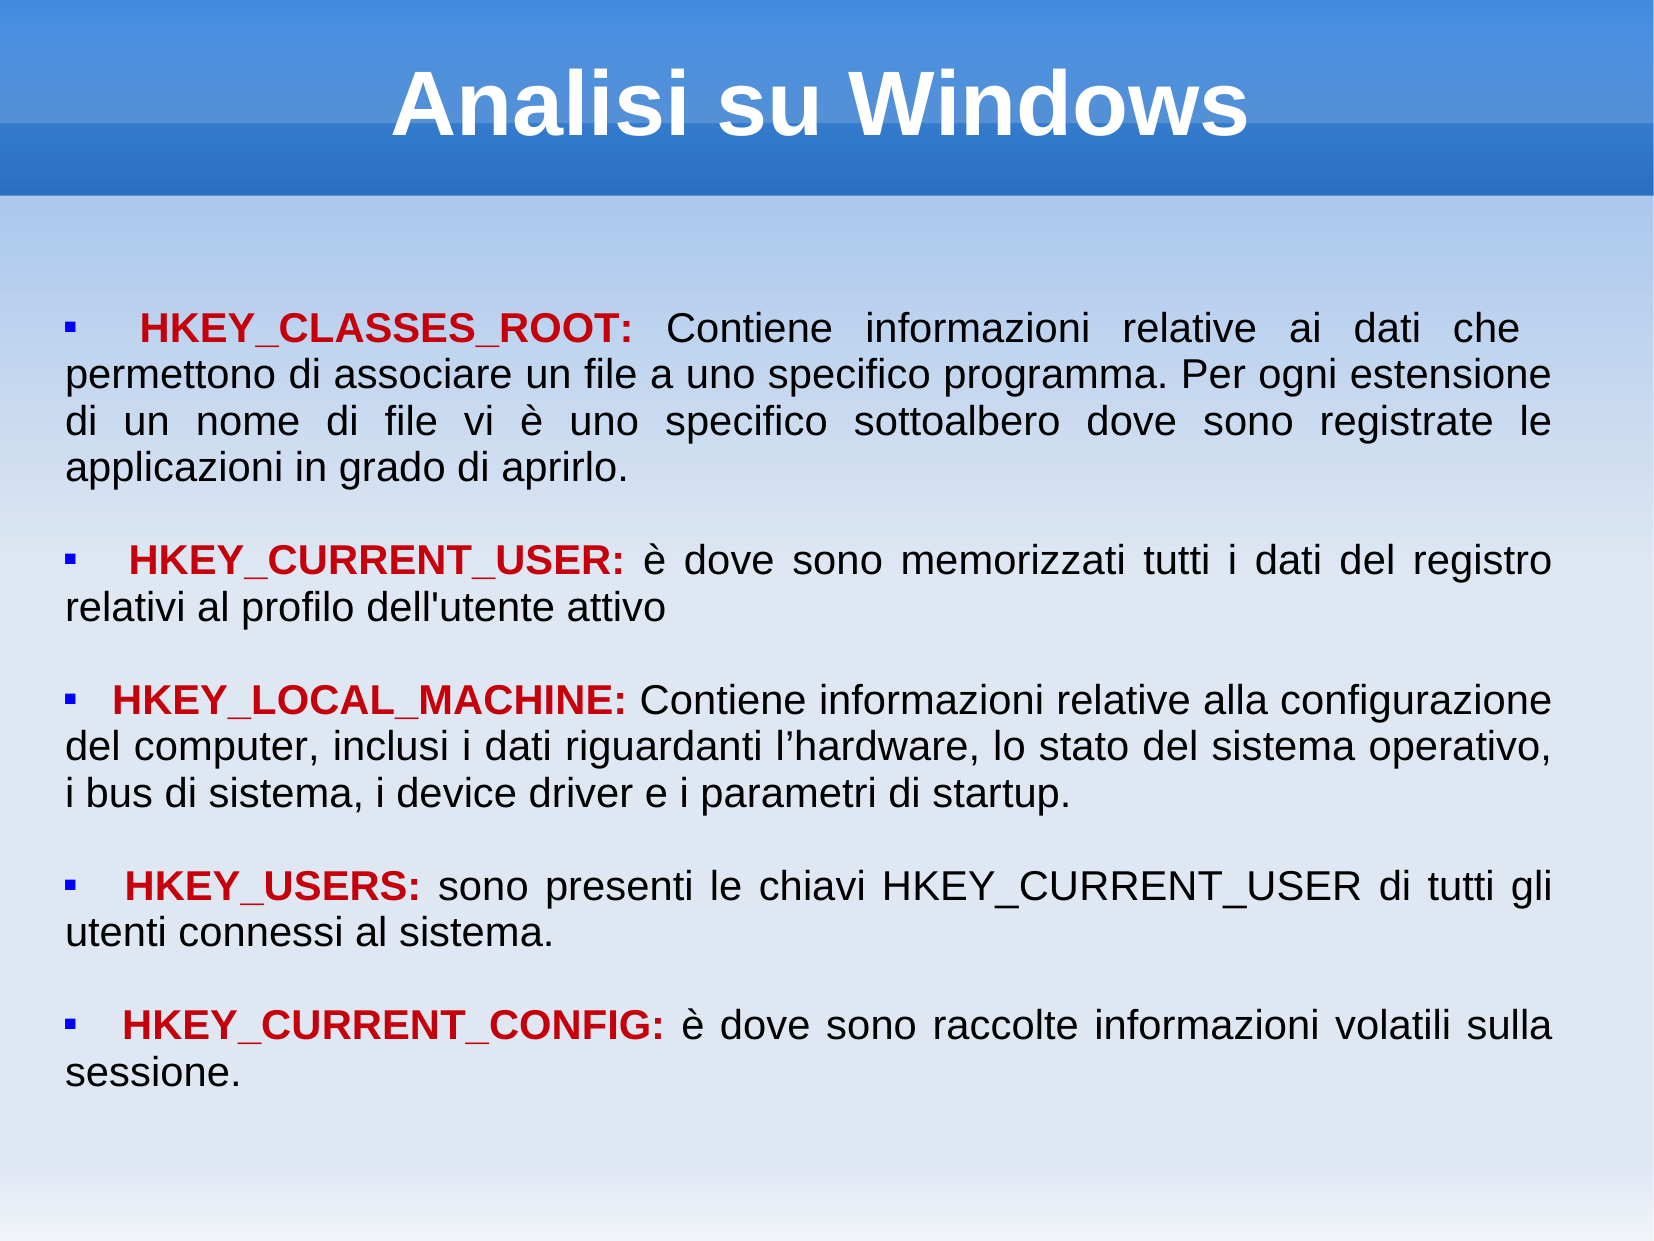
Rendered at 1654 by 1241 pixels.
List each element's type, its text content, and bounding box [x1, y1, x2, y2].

picture [0, 0, 1654, 1241]
subtitle HKEY_CLASSES_ROOT: Contiene informazioni relative ai dati che permettono di associare un ﬁle a uno speciﬁco programma. Per ogni estensione di un nome di ﬁle vi è uno speciﬁco sottoalbero dove sono registrate le applicazioni in grado di aprirlo. HKEY_CURRENT_USER: è dove sono memorizzati tutti i dati del registro relativi al profilo dell'utente attivo HKEY_LOCAL_MACHINE: Contiene informazioni relative alla conﬁgurazione del computer, inclusi i dati riguardanti l’hardware, lo stato del sistema operativo, i bus di sistema, i device driver e i parametri di startup. HKEY_USERS: sono presenti le chiavi HKEY_CURRENT_USER di tutti gli utenti connessi al sistema. HKEY_CURRENT_CONFIG: è dove sono raccolte informazioni volatili sulla sessione. [64, 304, 1554, 1142]
title Analisi su Windows [76, 7, 1565, 200]
